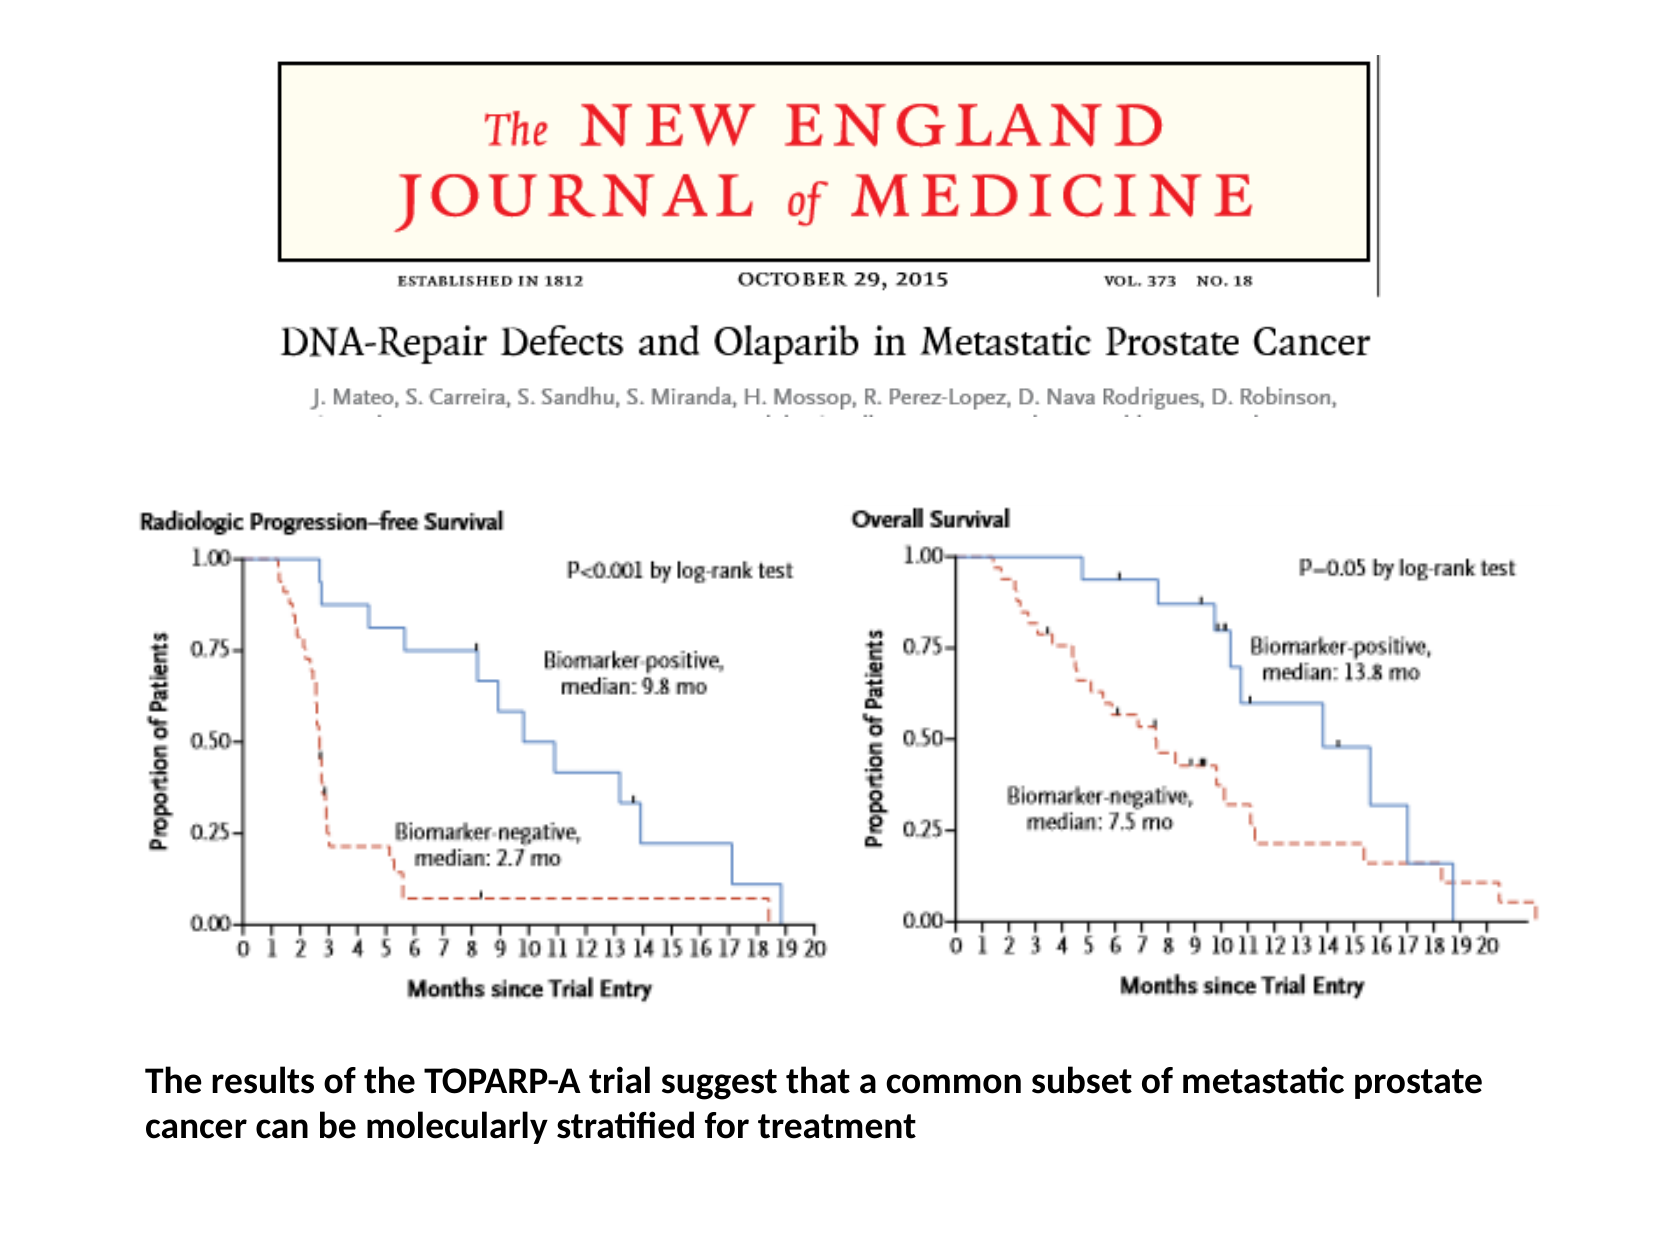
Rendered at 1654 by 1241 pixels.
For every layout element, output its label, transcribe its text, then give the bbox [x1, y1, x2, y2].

picture [133, 504, 1561, 1014]
text_box The results of the TOPARP-A trial suggest that a common subset of metastatic prostate cancer can be molecularly stratified for treatment [130, 1048, 1524, 1154]
picture [273, 55, 1381, 417]
